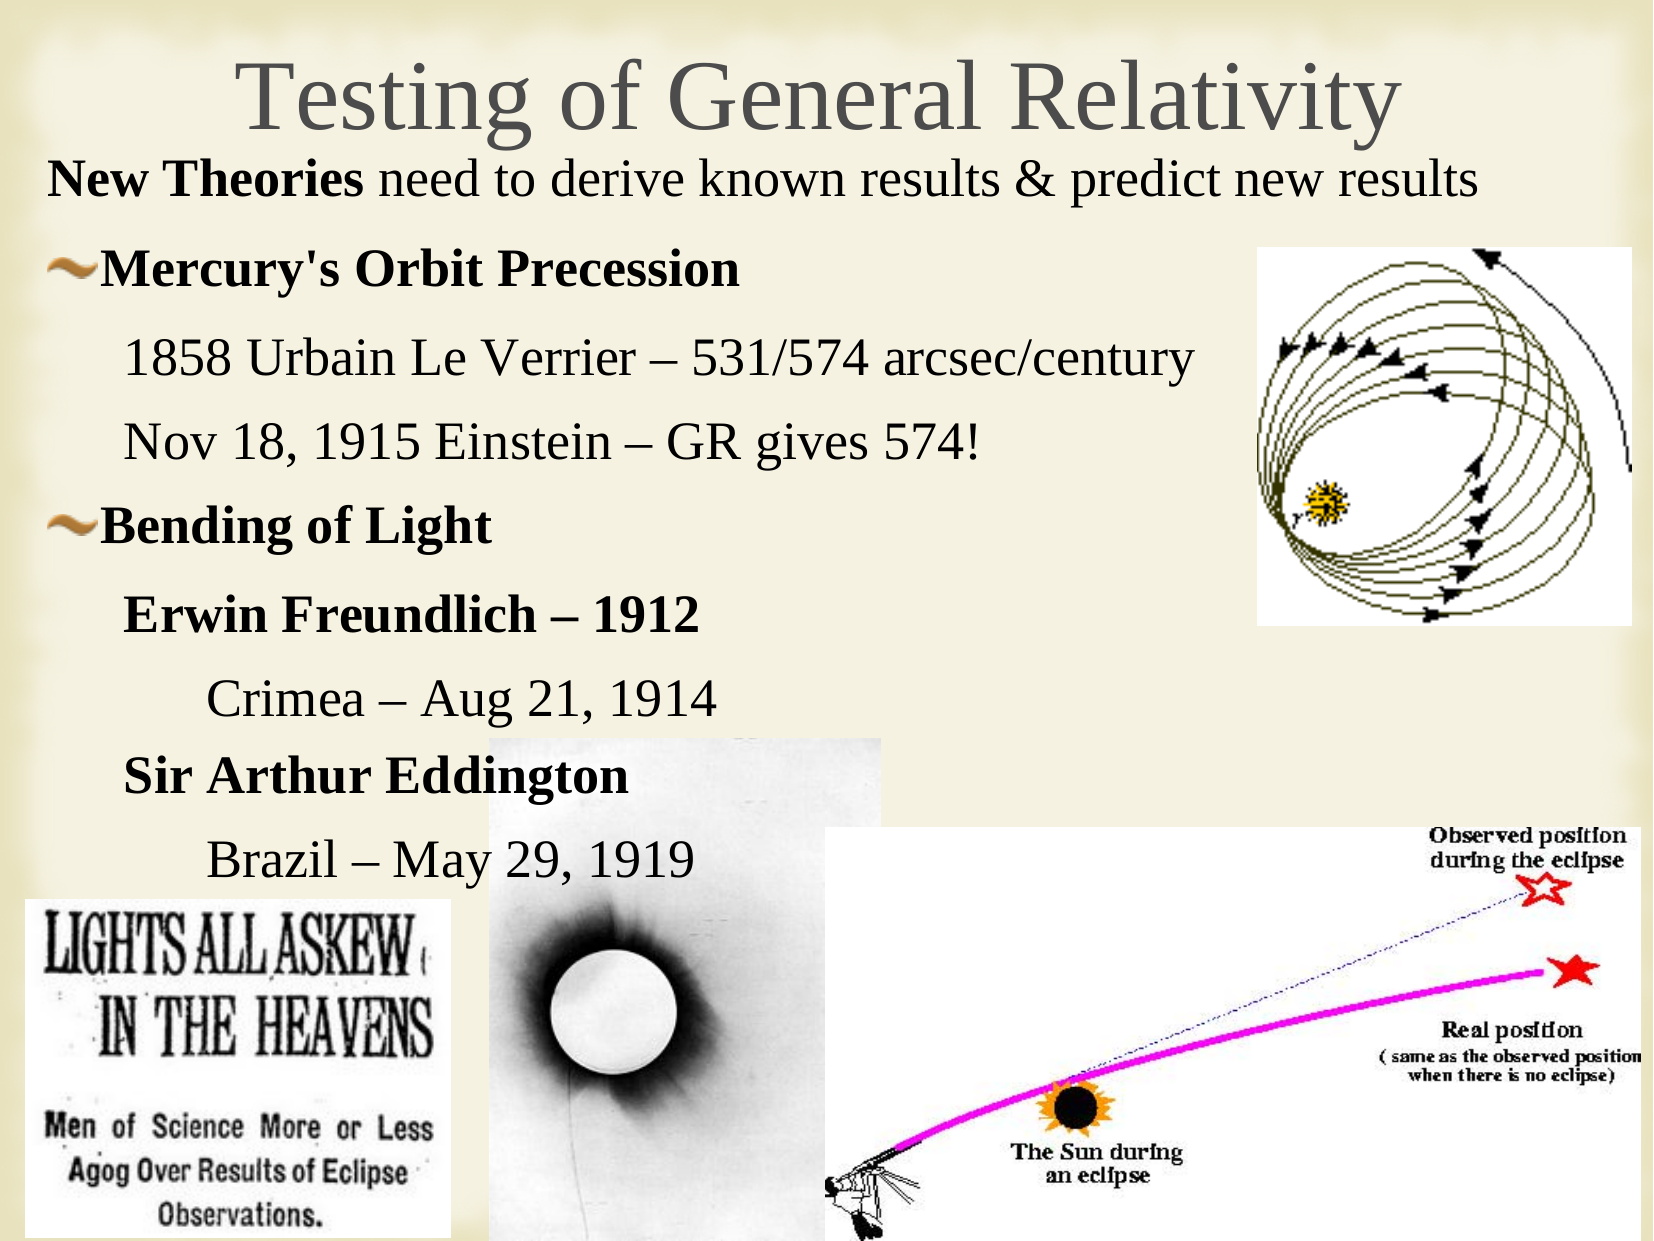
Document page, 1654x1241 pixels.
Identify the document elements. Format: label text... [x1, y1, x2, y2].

picture [0, 0, 1653, 1241]
title Testing of General Relativity [75, 0, 1563, 193]
list New Theories need to derive known results & predict new results Mercury's Orbit Precession 1858 Urbain Le Verrier – 531/574 arcsec/century Nov 18, 1915 Einstein – GR gives 574! Bending of Light Erwin Freundlich – 1912 Crimea – Aug 21, 1914 Sir Arthur Eddington Brazil – May 29, 1919 [29, 148, 1518, 901]
